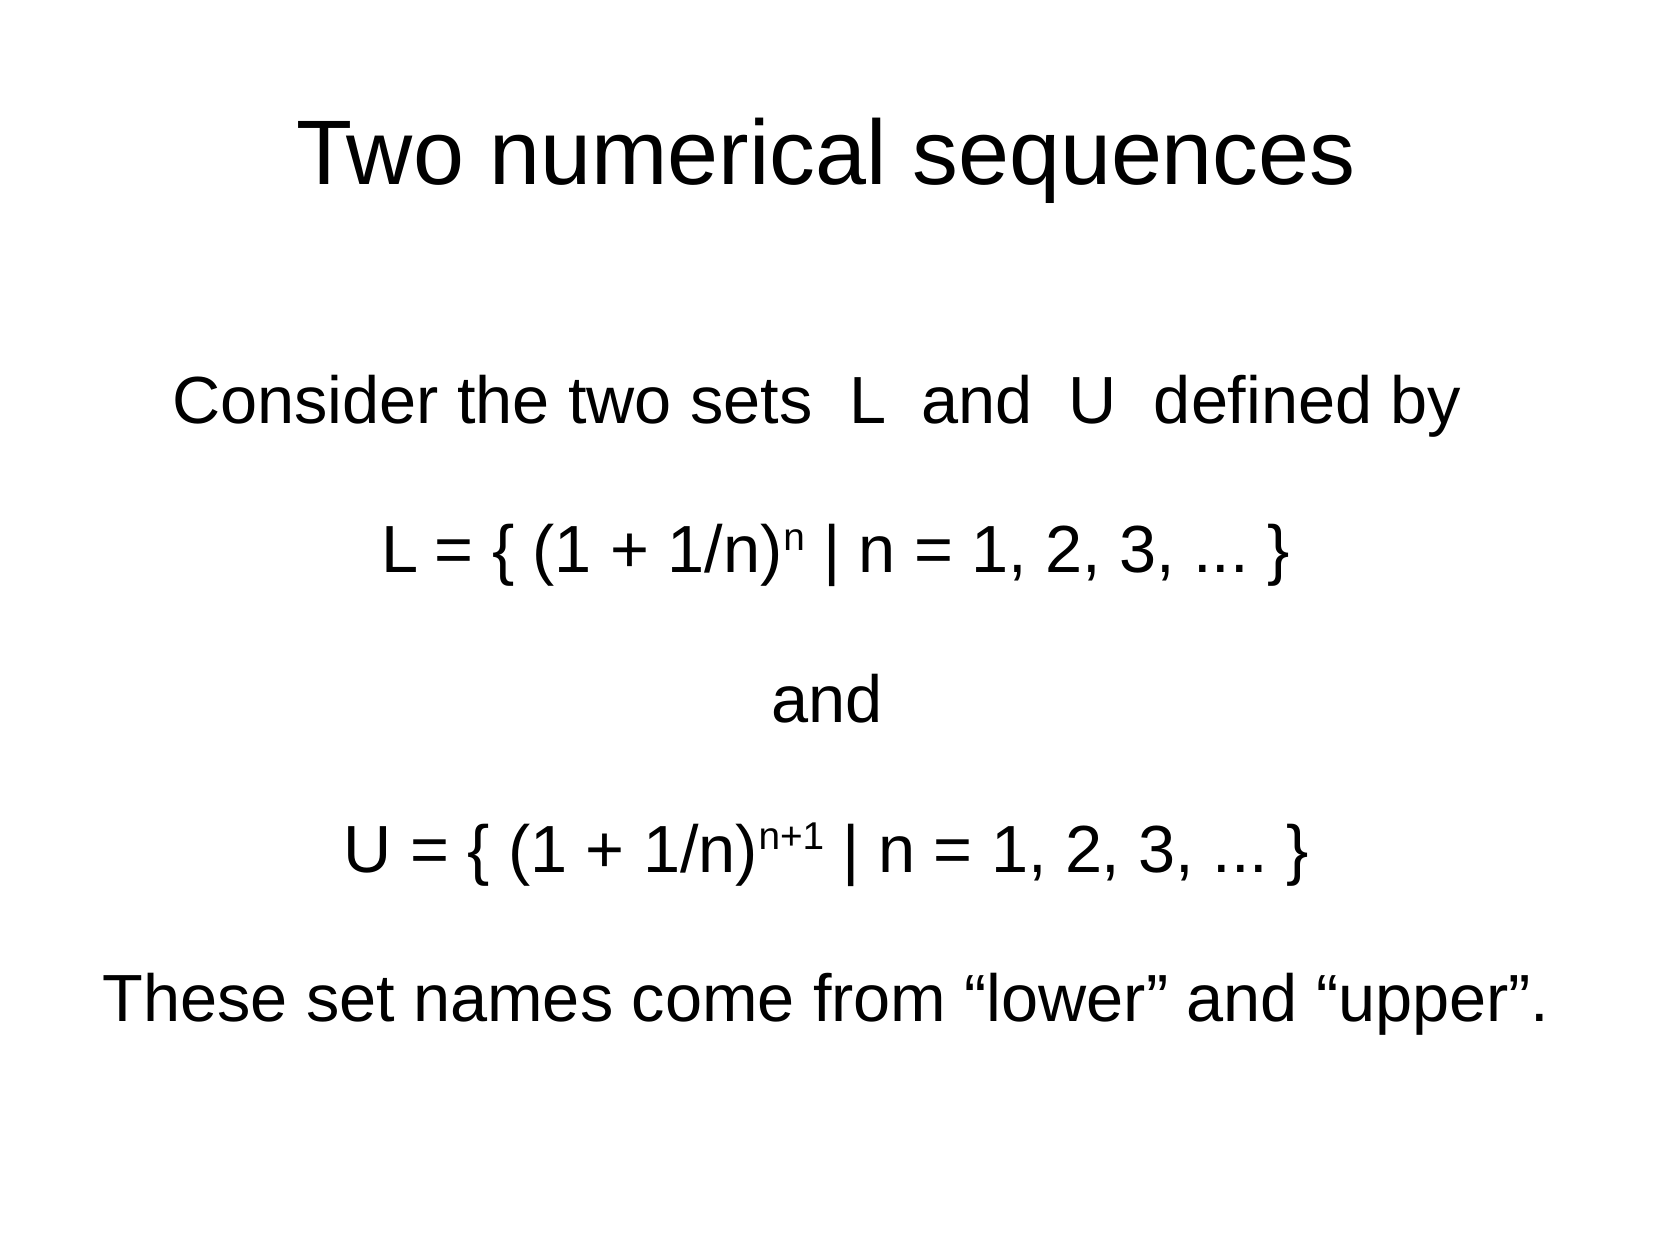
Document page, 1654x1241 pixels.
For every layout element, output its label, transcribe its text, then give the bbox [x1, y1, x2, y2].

title Two numerical sequences [82, 49, 1571, 257]
subtitle Consider the two sets L and U defined by L = { (1 + 1/n)n | n = 1, 2, 3, ... } and U = { (1 + 1/n)n+1 | n = 1, 2, 3, ... } These set names come from “lower” and “upper”. [82, 290, 1571, 1109]
